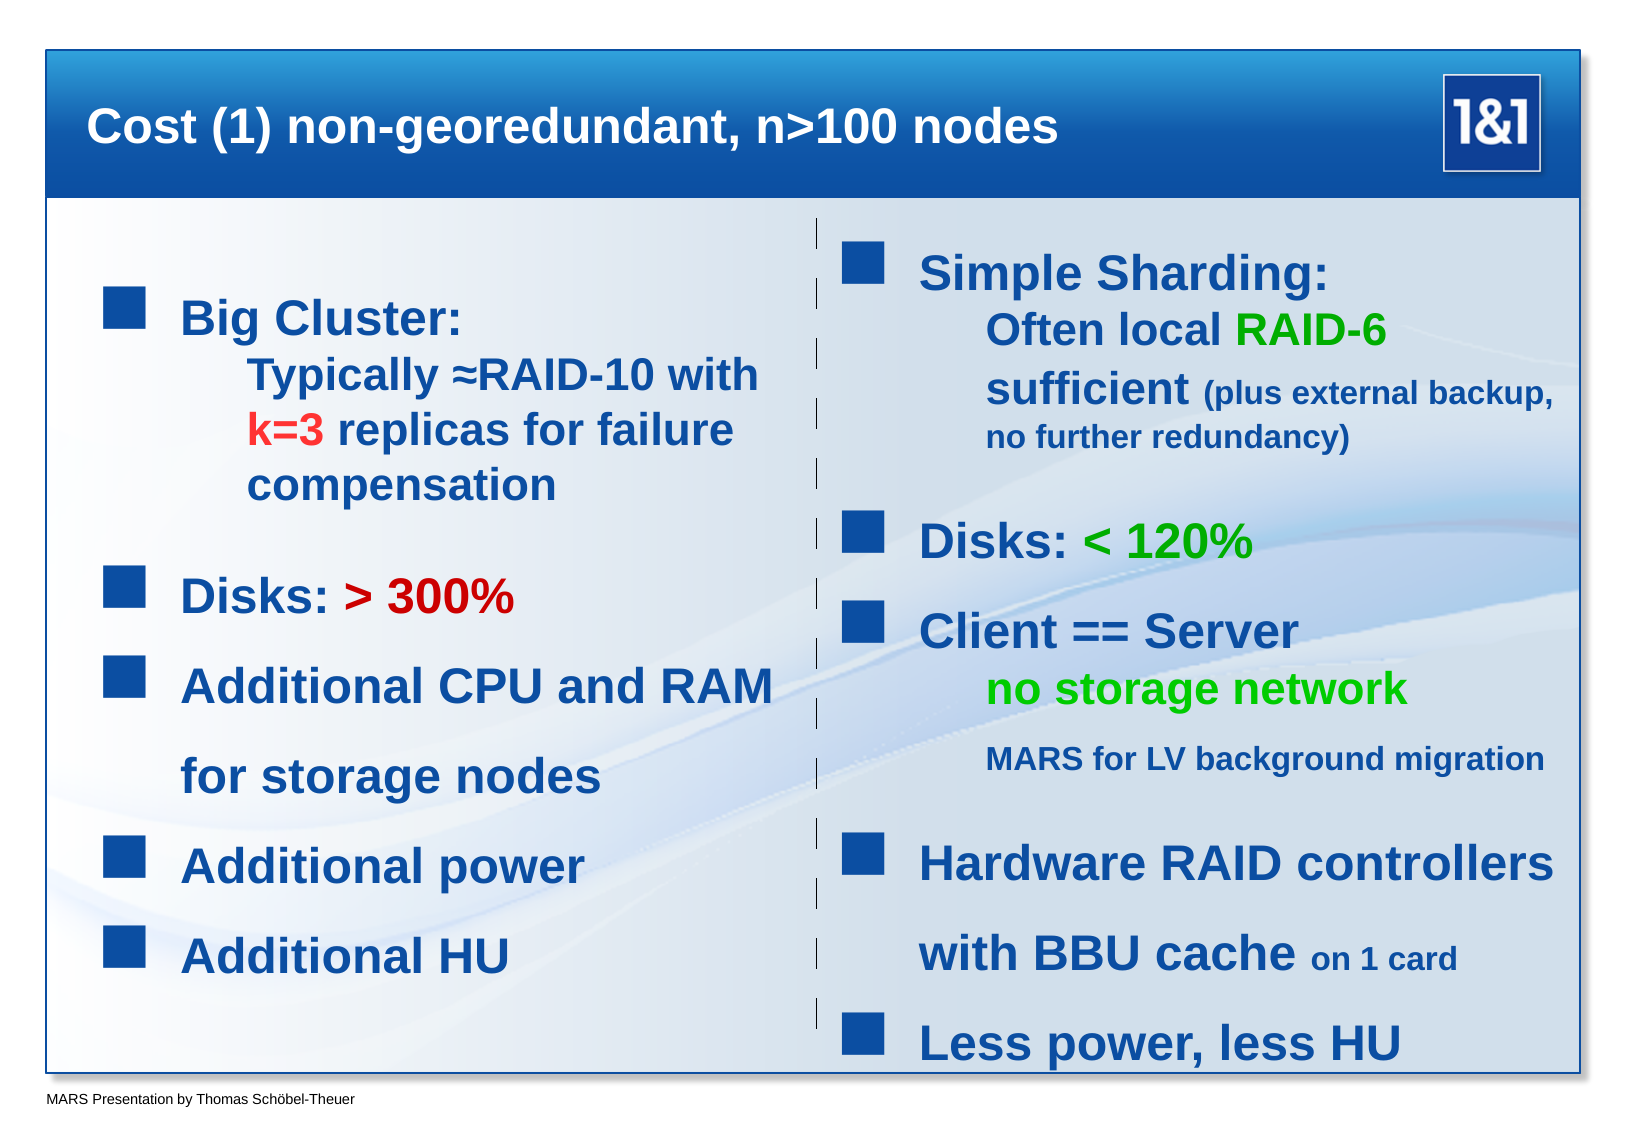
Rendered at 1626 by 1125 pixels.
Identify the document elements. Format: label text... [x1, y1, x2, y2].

list Big Cluster: Typically ≈RAID-10 with k=3 replicas for failure compensation Disks: > 300% Additional CPU and RAM for storage nodes Additional power Additional HU [105, 254, 810, 968]
footer MARS Presentation by Thomas Schöbel-Theuer [46, 1068, 561, 1125]
picture [44, 48, 1597, 1090]
list Simple Sharding: Often local RAID-6 sufficient (plus external backup, no further redundancy) Disks: < 120% Client == Server no storage network MARS for LV background migration Hardware RAID controllers with BBU cache on 1 card Less power, less HU [843, 210, 1561, 923]
title Cost (1) non-georedundant, n>100 nodes [86, 51, 1416, 196]
